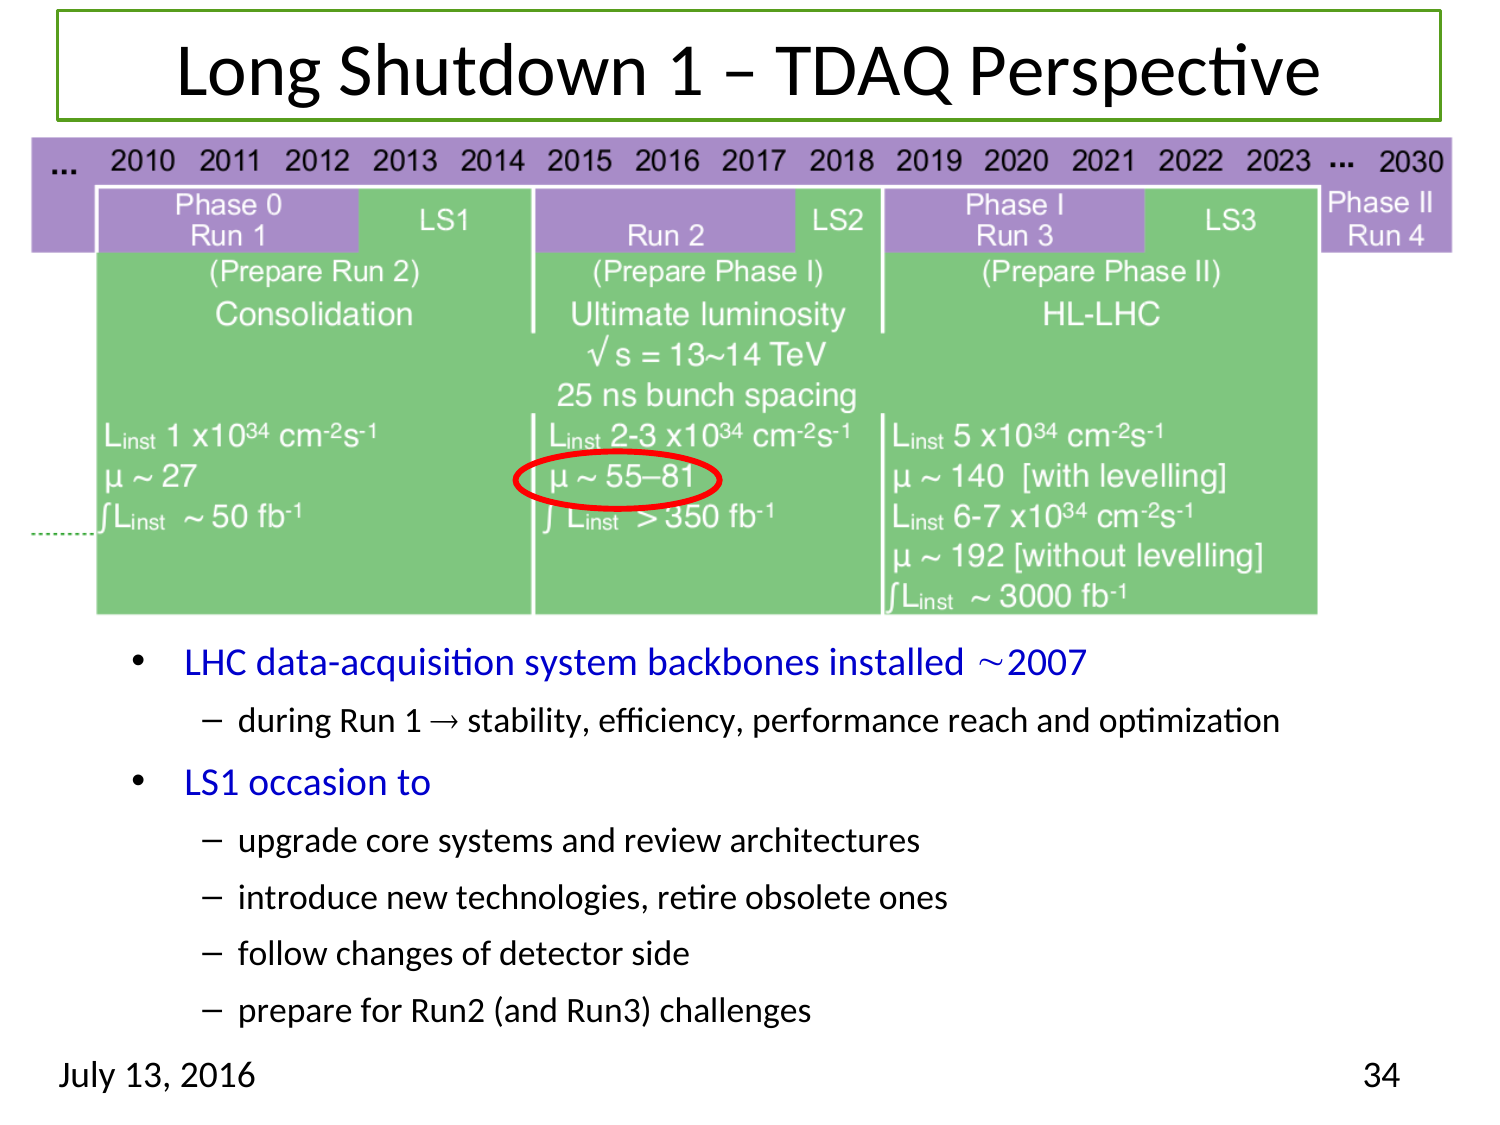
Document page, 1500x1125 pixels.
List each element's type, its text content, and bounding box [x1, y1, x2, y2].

picture [24, 128, 1466, 639]
list LHC data-acquisition system backbones installed ~2007 during Run 1  stability, efficiency, performance reach and optimization LS1 occasion to upgrade core systems and review architectures introduce new technologies, retire obsolete ones follow changes of detector side prepare for Run2 (and Run3) challenges [116, 628, 1377, 1039]
title Long Shutdown 1 – TDAQ Perspective [57, 10, 1441, 121]
